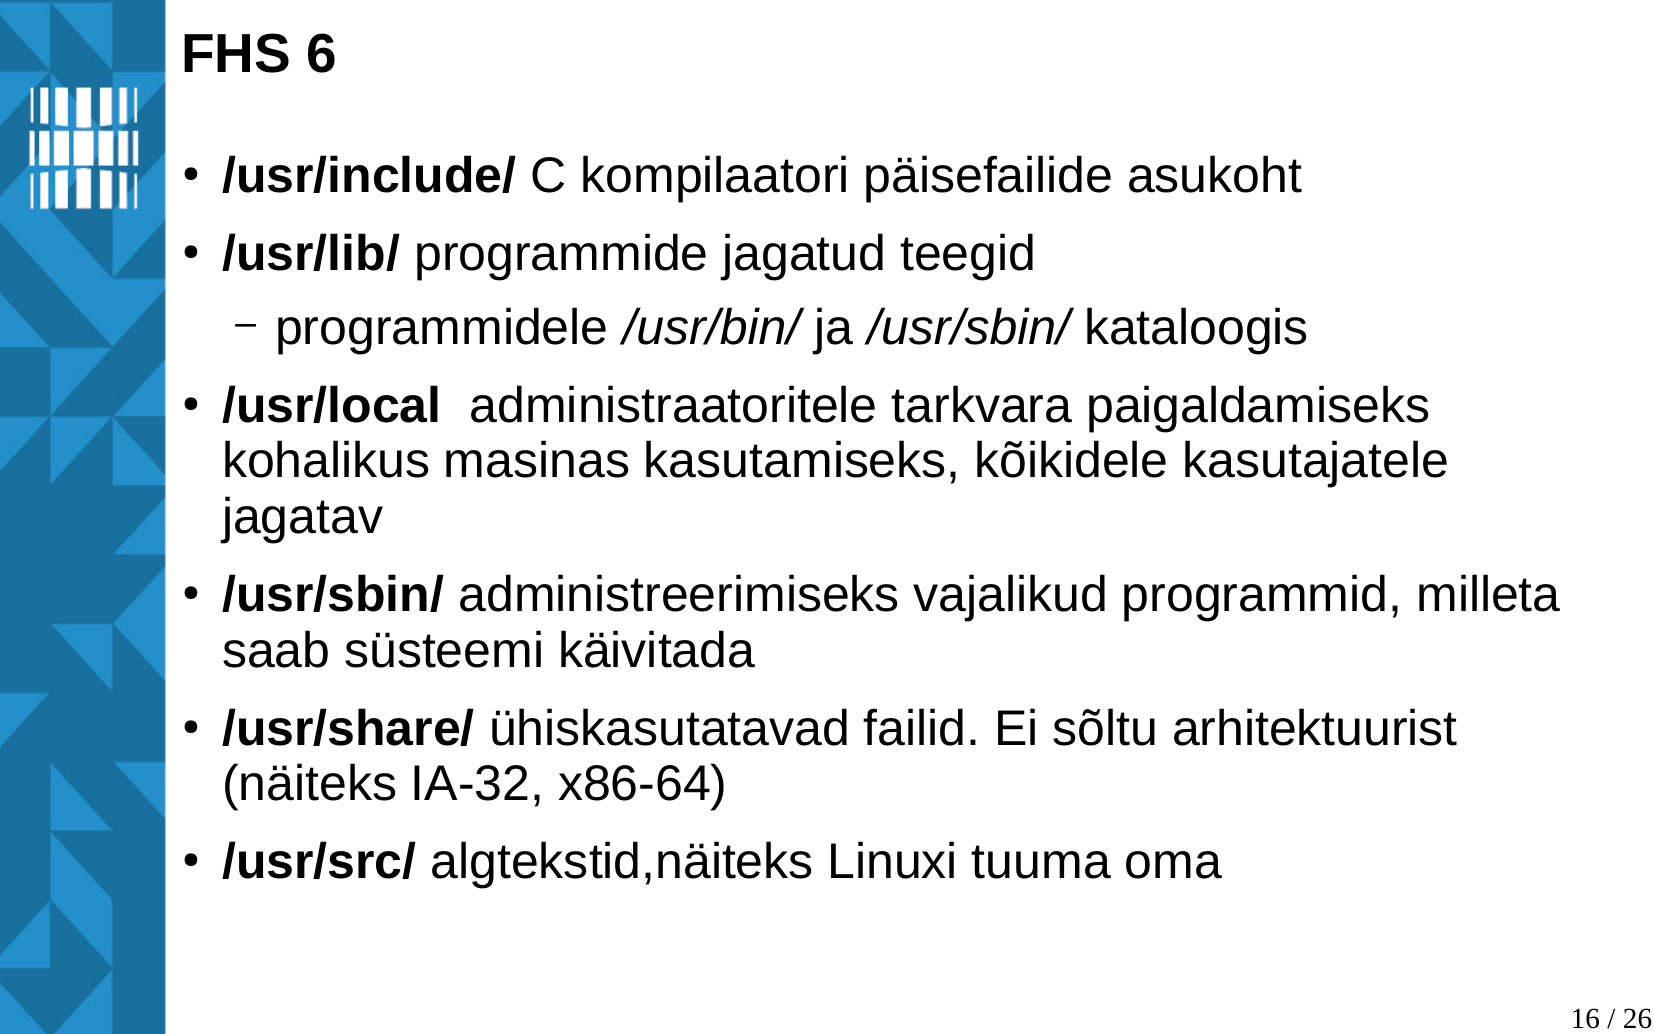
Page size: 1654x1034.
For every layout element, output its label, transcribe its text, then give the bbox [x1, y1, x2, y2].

list /usr/include/ C kompilaatori päisefailide asukoht /usr/lib/ programmide jagatud teegid programmidele /usr/bin/ ja /usr/sbin/ kataloogis /usr/local administraatoritele tarkvara paigaldamiseks kohalikus masinas kasutamiseks, kõikidele kasutajatele jagatav /usr/sbin/ administreerimiseks vajalikud programmid, milleta saab süsteemi käivitada /usr/share/ ühiskasutatavad failid. Ei sõltu arhitektuurist (näiteks IA-32, x86-64) /usr/src/ algtekstid,näiteks Linuxi tuuma oma [168, 147, 1625, 891]
title FHS 6 [181, 1, 1583, 105]
